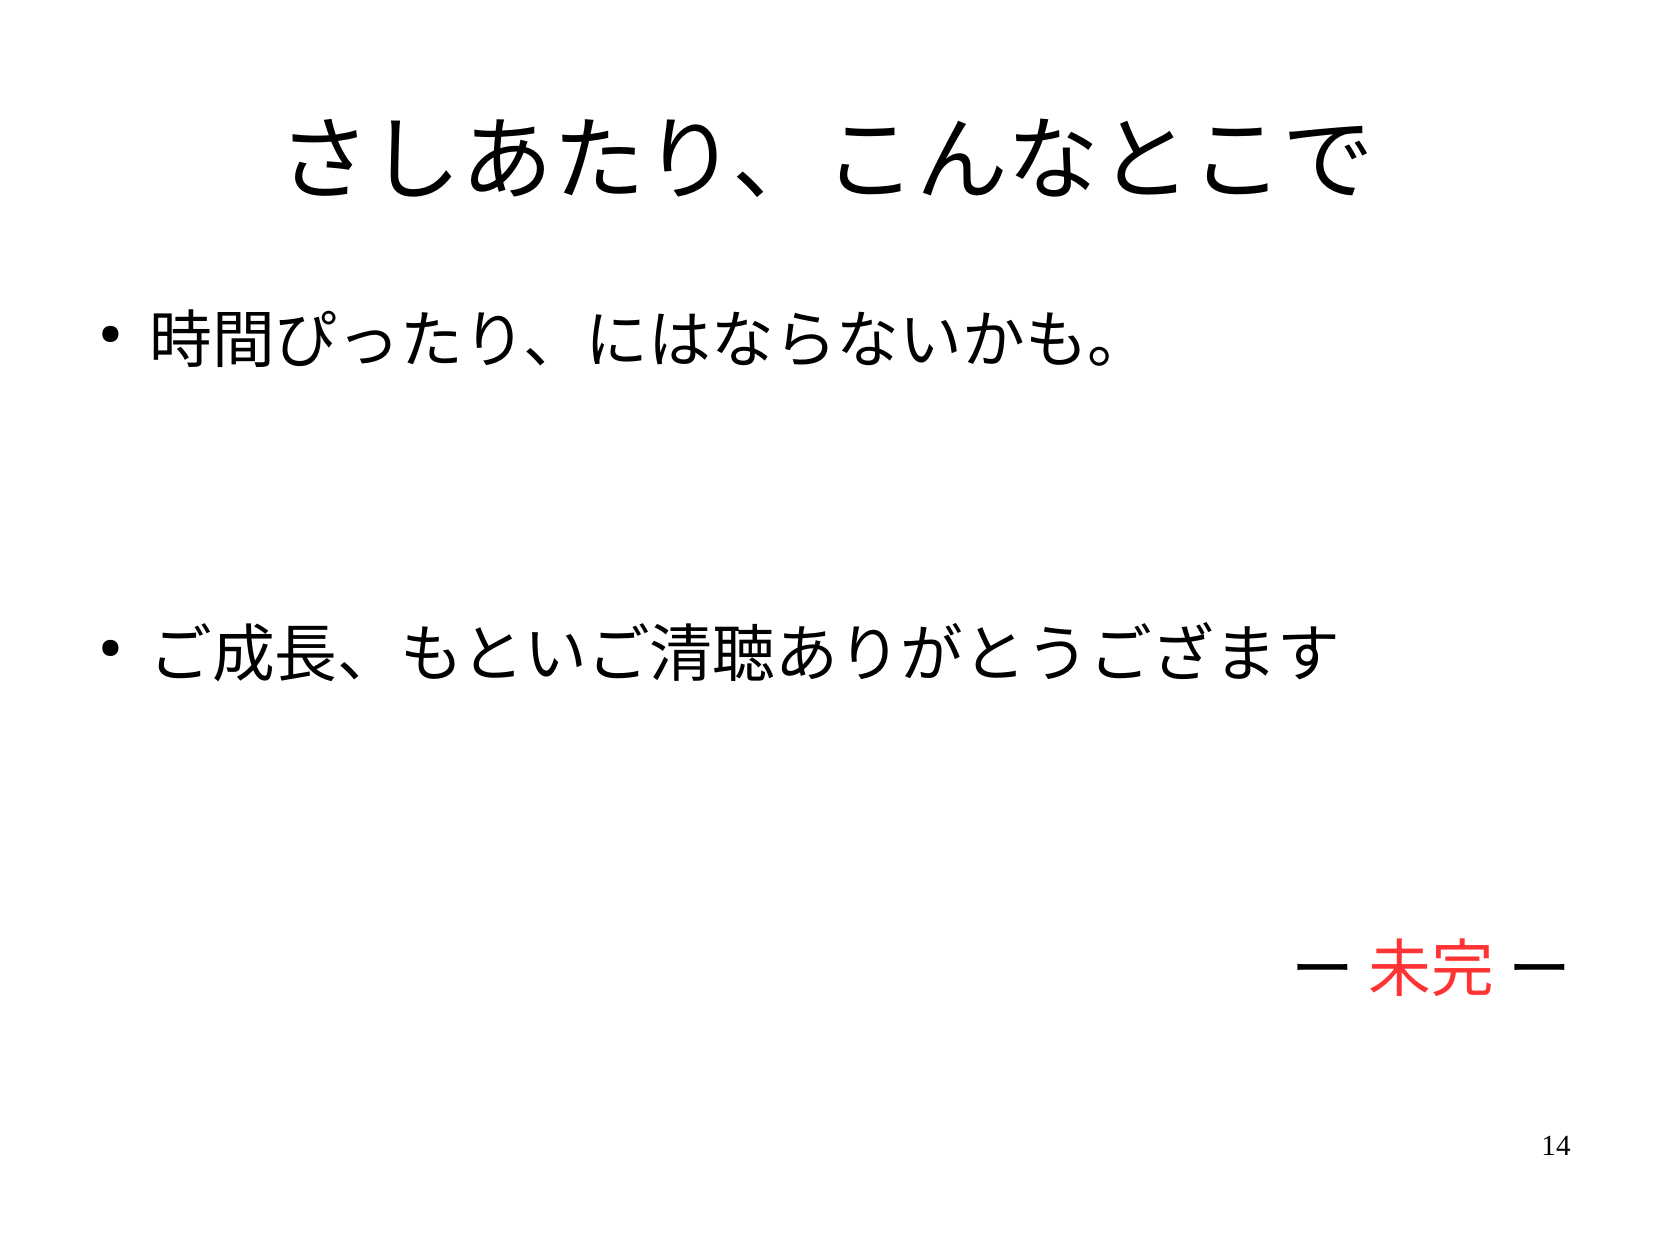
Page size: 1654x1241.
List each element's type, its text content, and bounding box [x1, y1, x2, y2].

list 時間ぴったり、にはならないかも。 ご成長、もといご清聴ありがとうござます ー 未完 ー [82, 290, 1571, 1010]
title さしあたり、こんなとこで [82, 49, 1571, 257]
